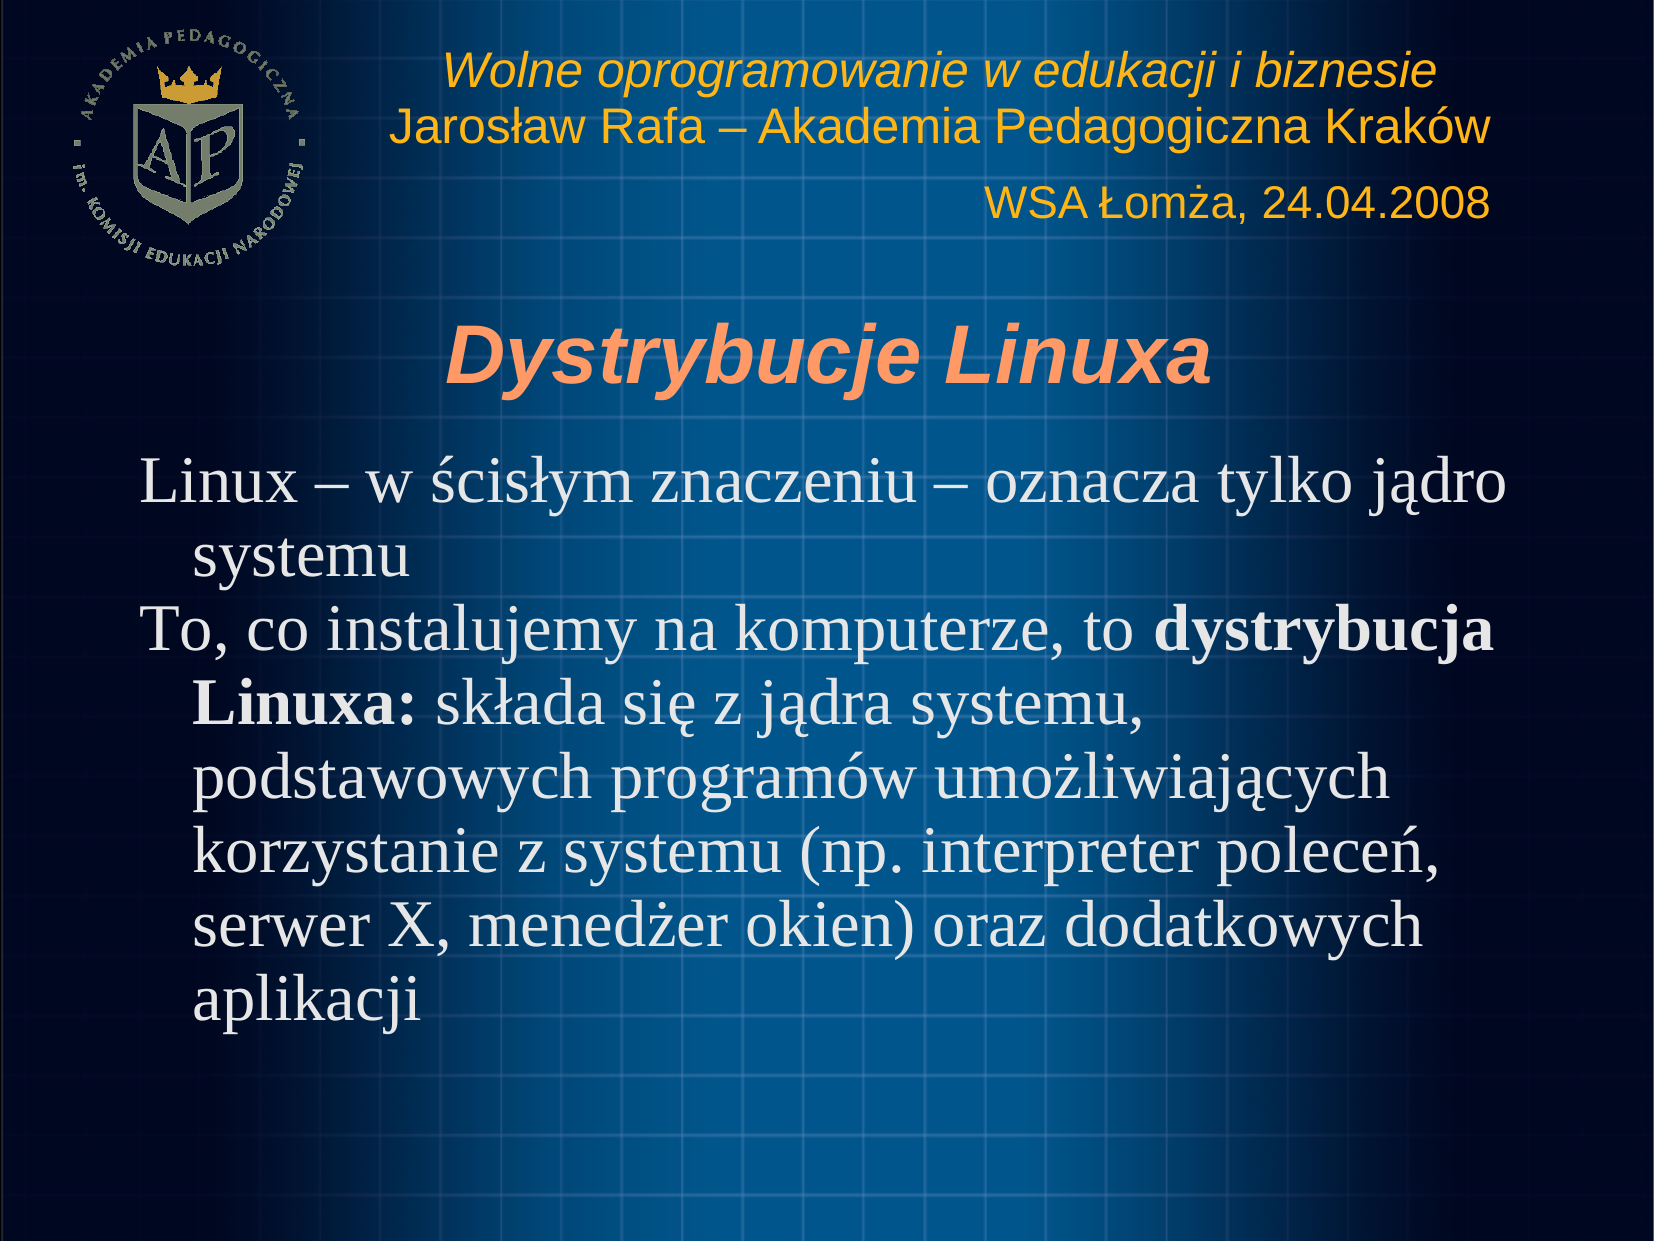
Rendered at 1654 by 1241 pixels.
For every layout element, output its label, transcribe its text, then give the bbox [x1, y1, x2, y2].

list Linux – w ścisłym znaczeniu – oznacza tylko jądro systemu To, co instalujemy na komputerze, to dystrybucja Linuxa: składa się z jądra systemu, podstawowych programów umożliwiających korzystanie z systemu (np. interpreter poleceń, serwer X, menedżer okien) oraz dodatkowych aplikacji [121, 442, 1561, 1118]
title Dystrybucje Linuxa [123, 302, 1536, 407]
picture [0, 0, 1654, 1241]
